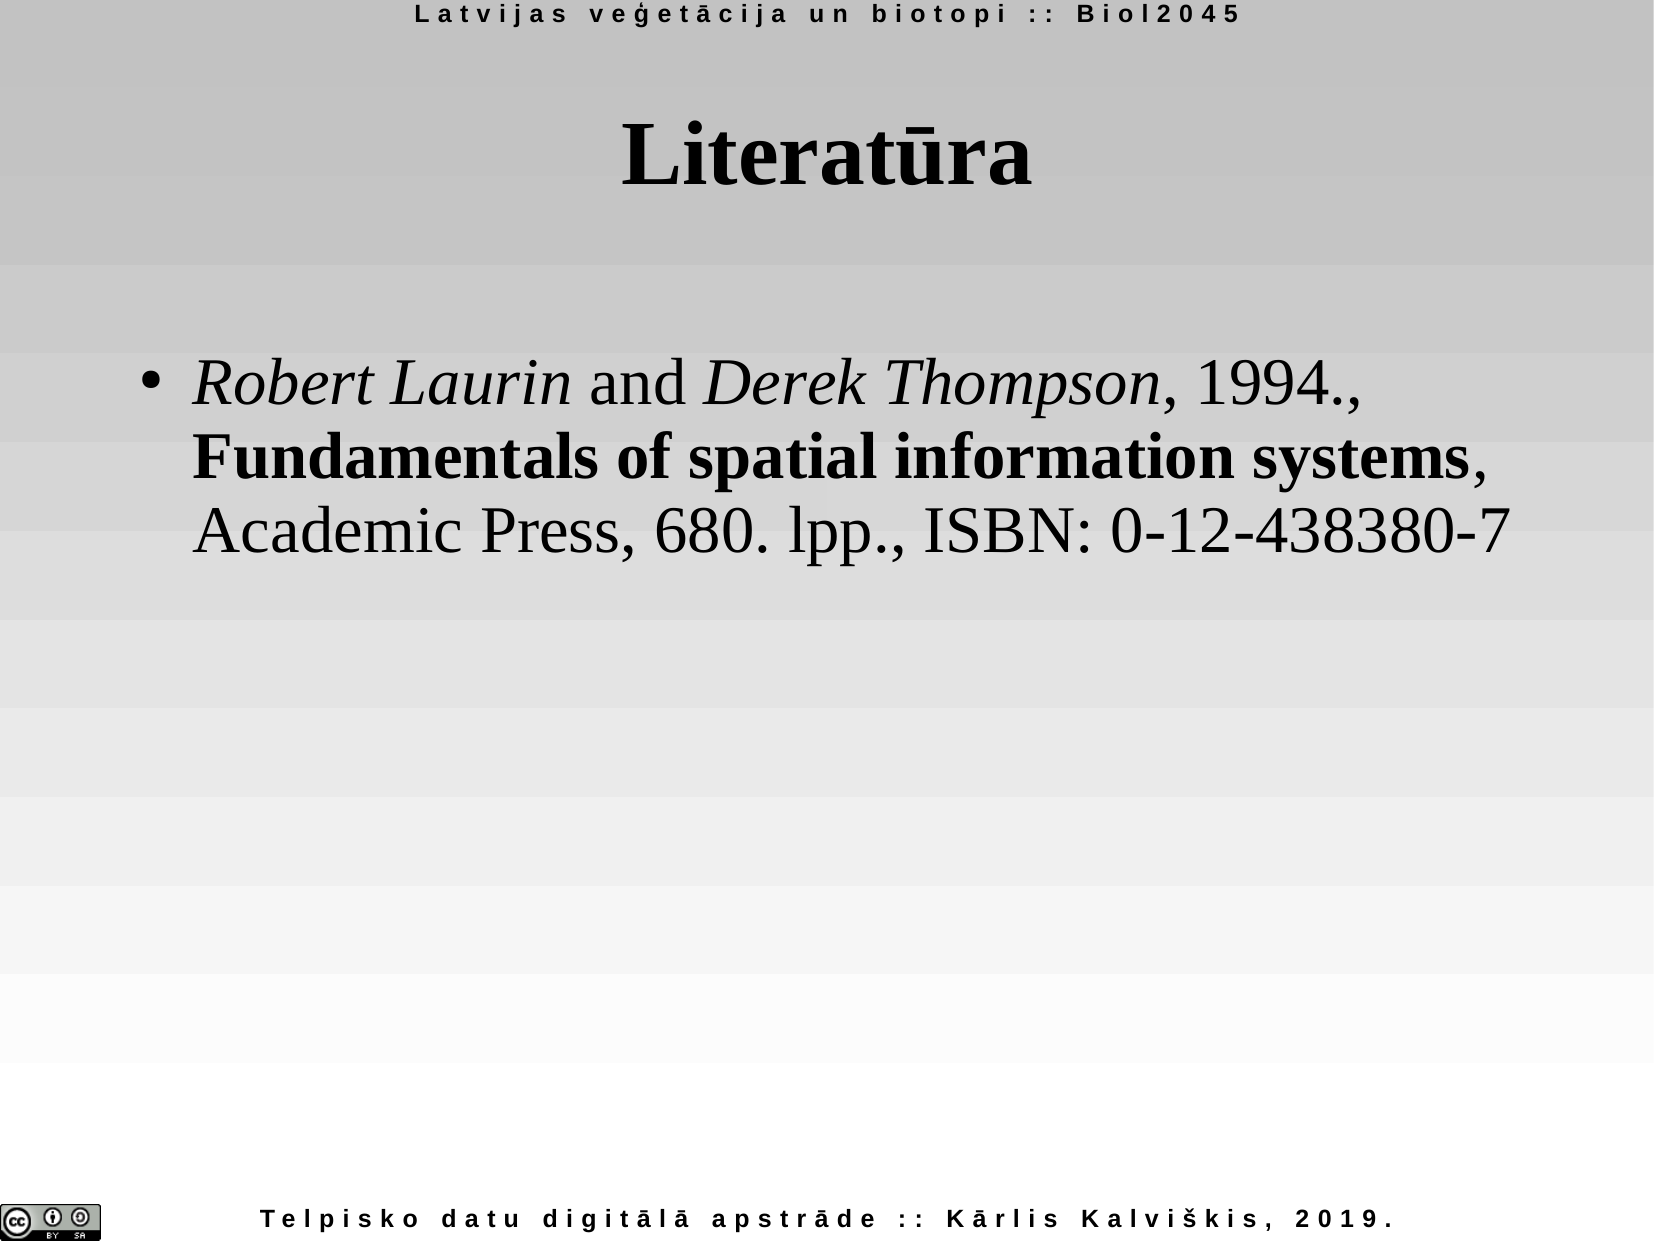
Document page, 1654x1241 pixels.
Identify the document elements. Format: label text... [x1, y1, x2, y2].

title Literatūra [121, 102, 1534, 311]
picture [0, 0, 1654, 1241]
list Robert Laurin and Derek Thompson, 1994., Fundamentals of spatial information systems, Academic Press, 680. lpp., ISBN: 0-12-438380-7 [121, 344, 1534, 1127]
